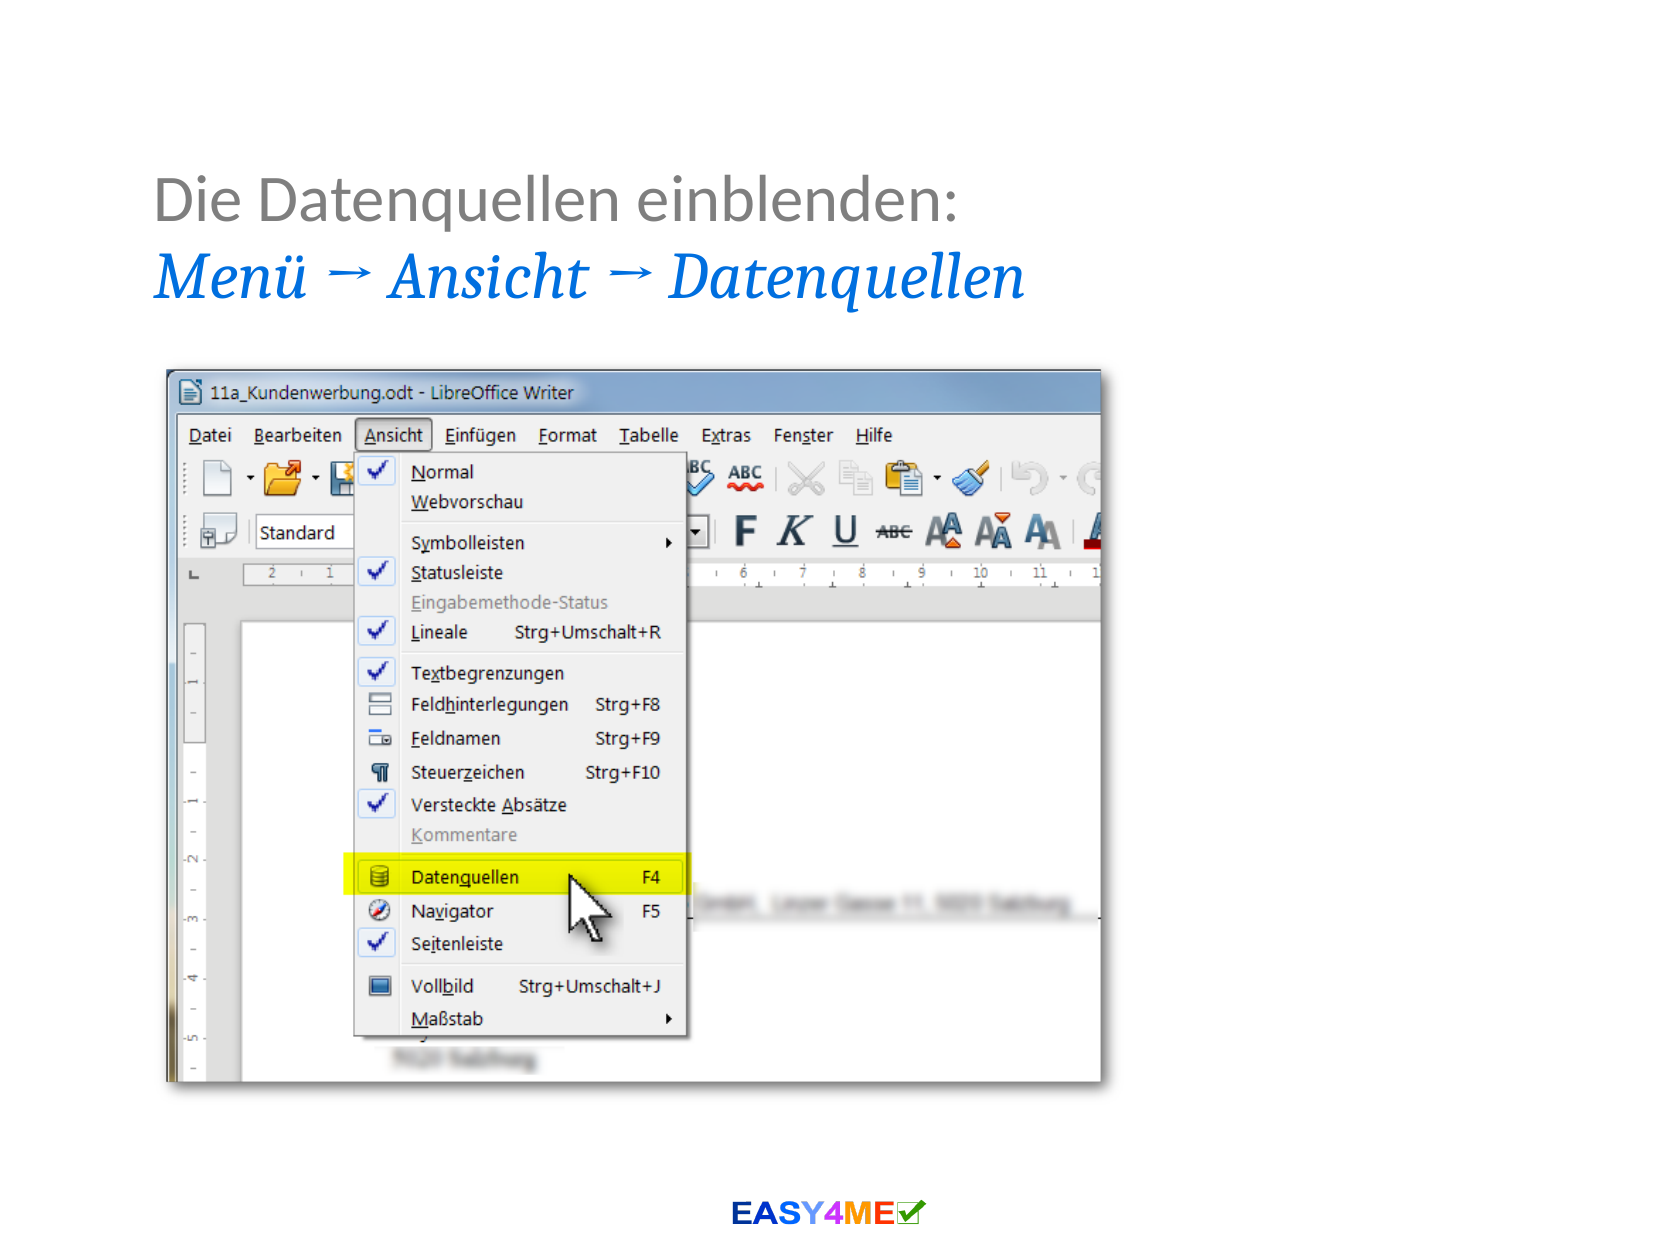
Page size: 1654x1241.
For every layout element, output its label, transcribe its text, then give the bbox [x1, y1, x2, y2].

picture [726, 1195, 934, 1229]
picture [151, 354, 1128, 1109]
list Die Datenquellen einblenden: Menü → Ansicht → Datenquellen [82, 171, 1571, 1010]
